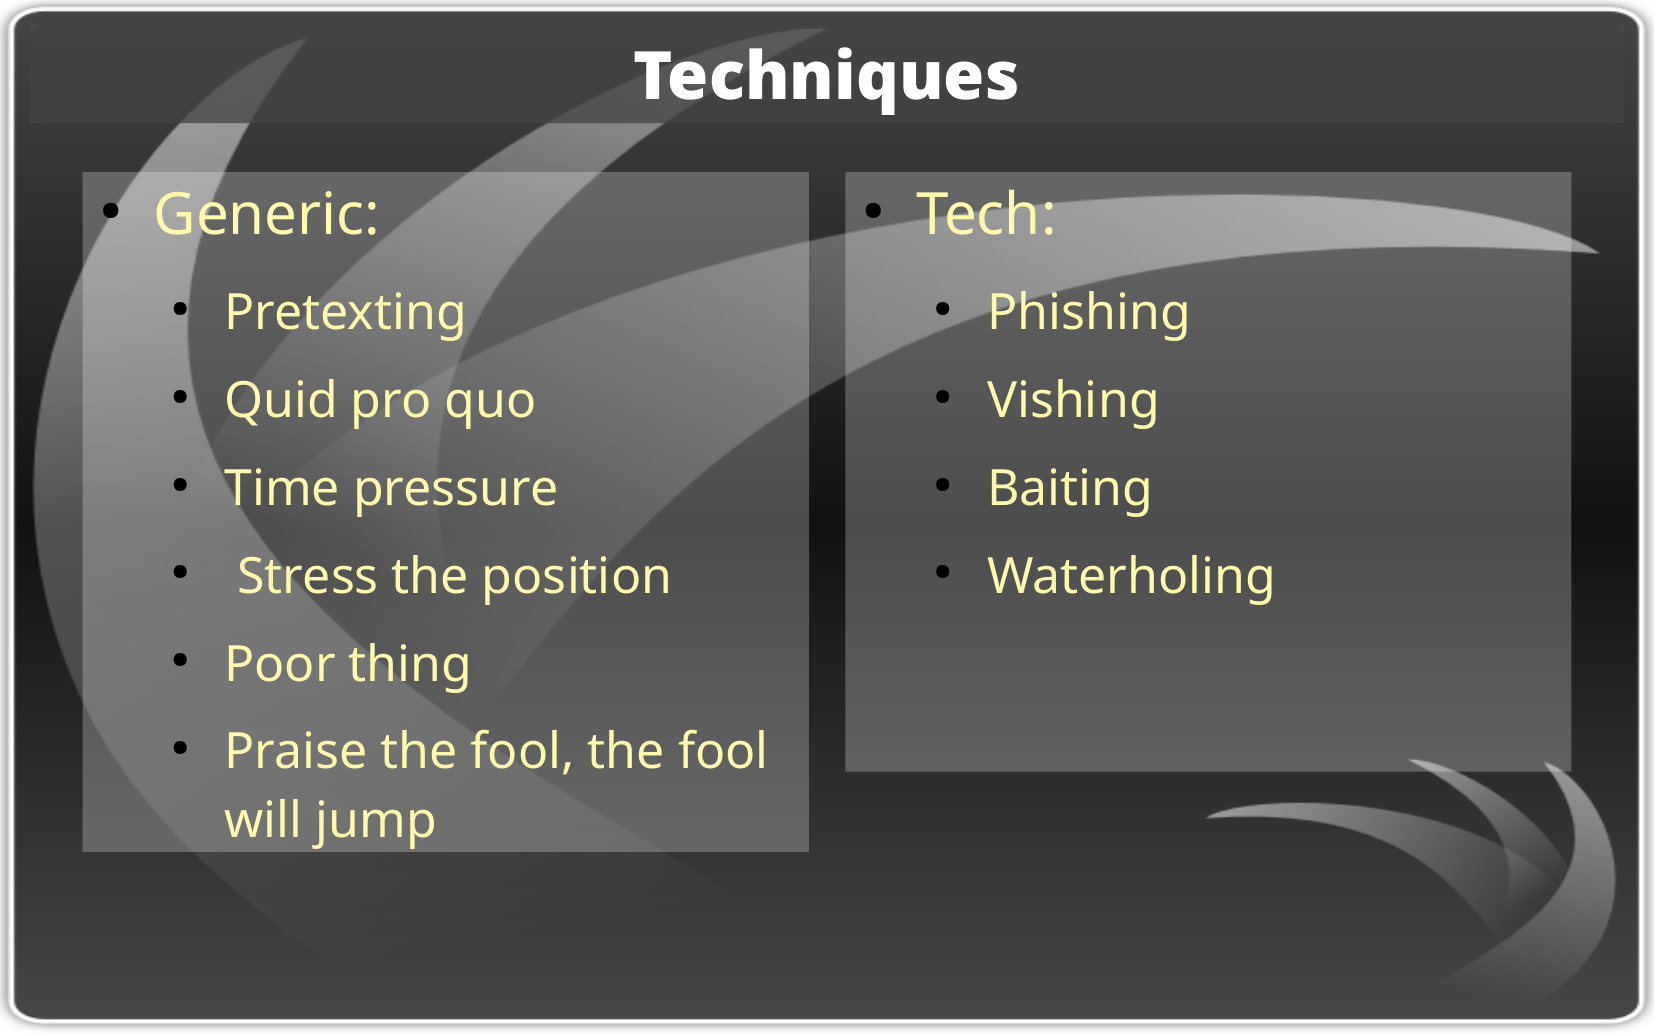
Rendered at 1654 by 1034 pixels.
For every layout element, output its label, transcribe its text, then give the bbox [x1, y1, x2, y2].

list Tech: Phishing Vishing Baiting Waterholing [845, 172, 1572, 772]
title Techniques [29, 24, 1625, 124]
picture [0, 0, 1654, 1034]
list Generic: Pretexting Quid pro quo Time pressure Stress the position Poor thing Praise the fool, the fool will jump [82, 172, 809, 772]
